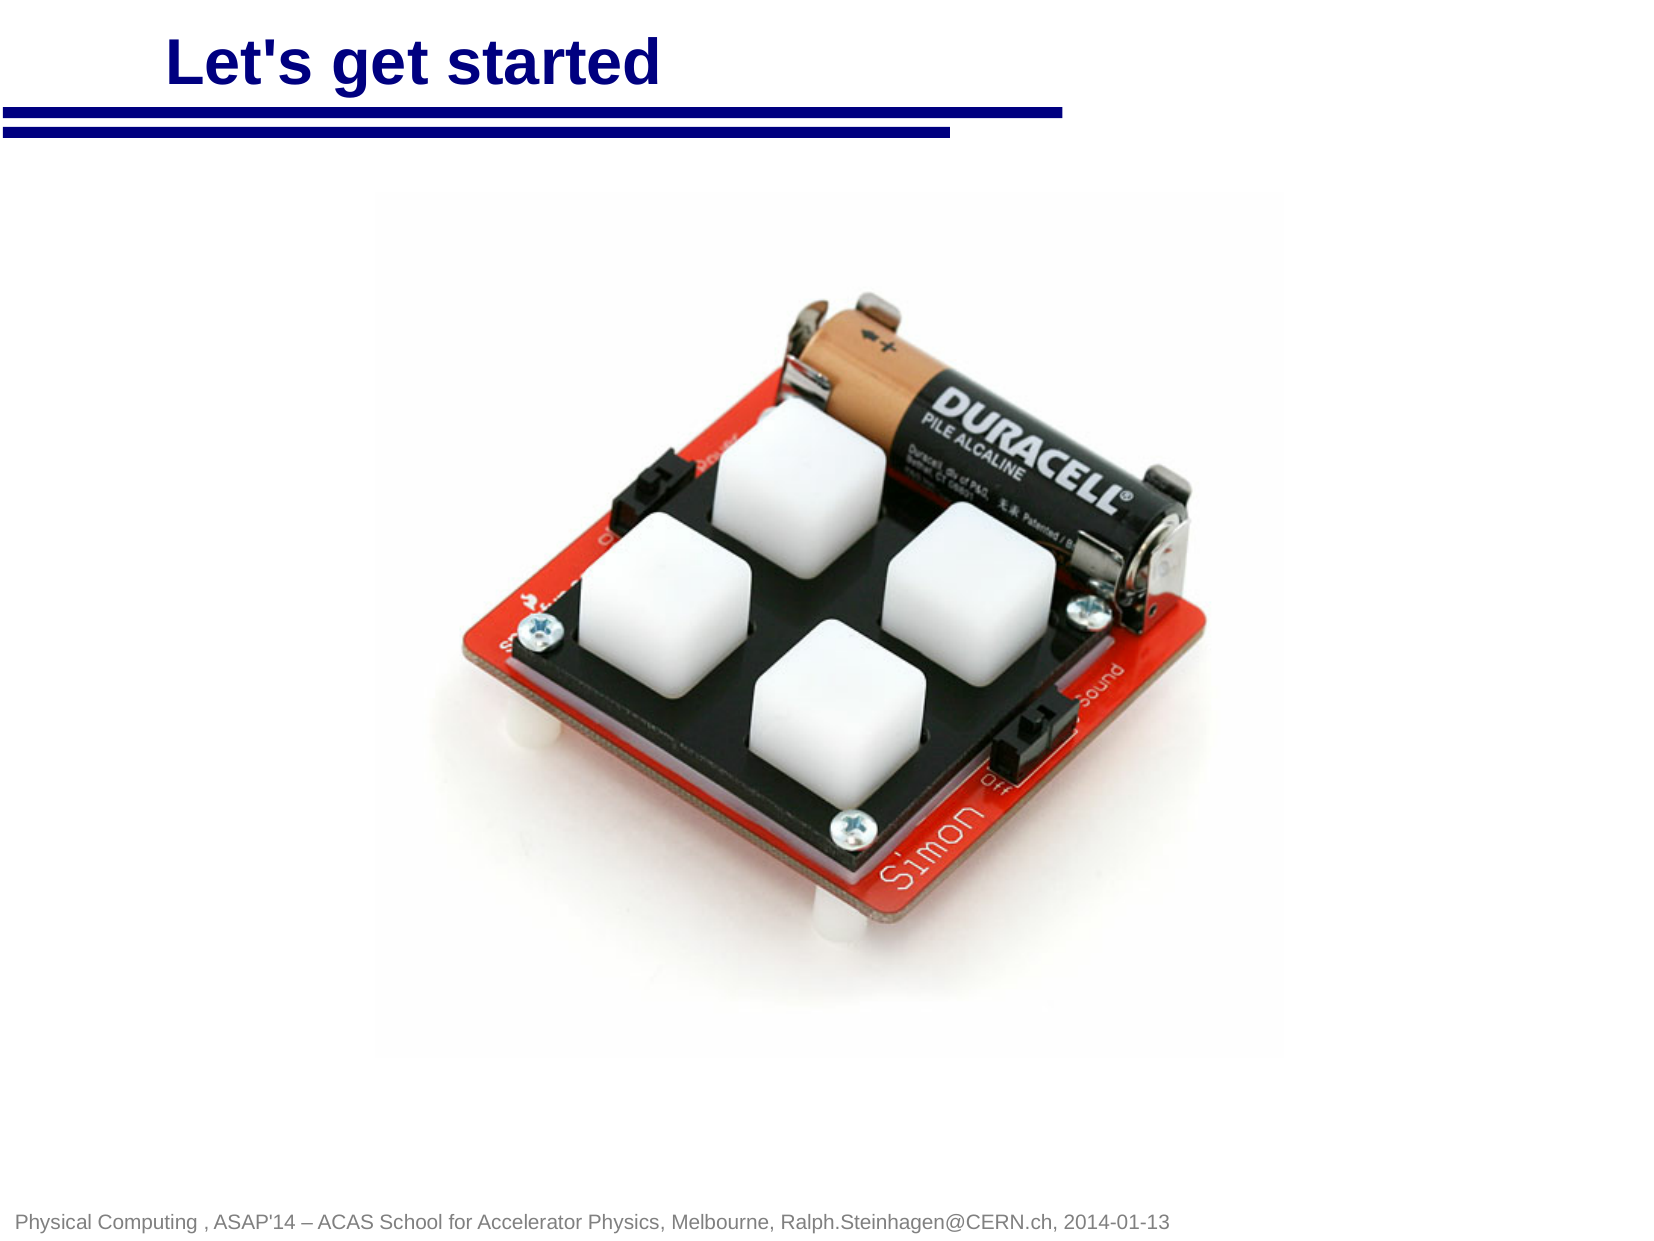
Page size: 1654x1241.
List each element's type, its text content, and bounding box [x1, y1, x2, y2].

picture [317, 192, 1342, 1058]
title Let's get started [165, 0, 1323, 124]
